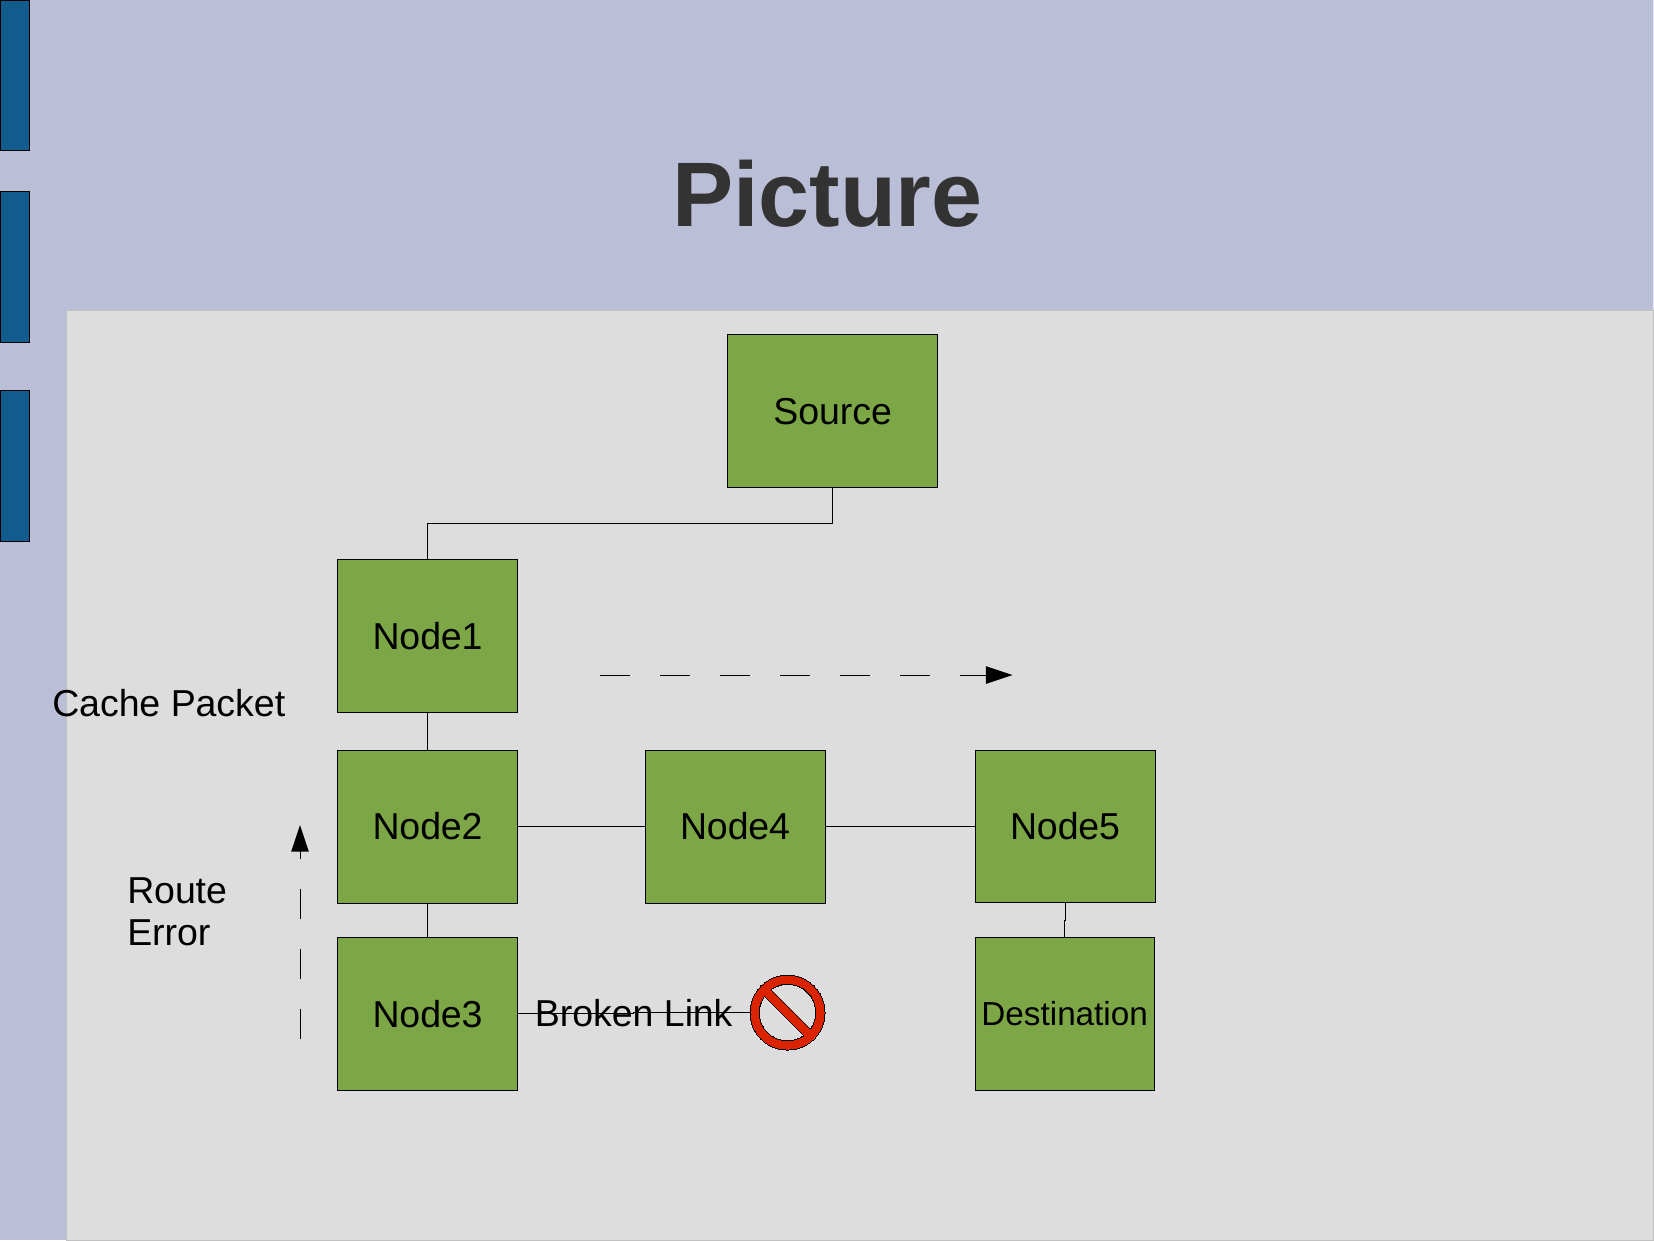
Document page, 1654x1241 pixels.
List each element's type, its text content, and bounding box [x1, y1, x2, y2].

text_box Route Error [112, 862, 263, 967]
text_box Node5 [975, 750, 1156, 903]
text_box Node4 [645, 750, 826, 904]
text_box Node3 [337, 937, 518, 1091]
text_box [750, 975, 826, 1051]
text_box Node2 [337, 750, 518, 904]
text_box Node1 [337, 559, 518, 713]
text_box Destination [975, 937, 1155, 1091]
title Picture [121, 91, 1534, 299]
text_box Cache Packet [37, 675, 413, 732]
text_box Source [727, 334, 938, 488]
